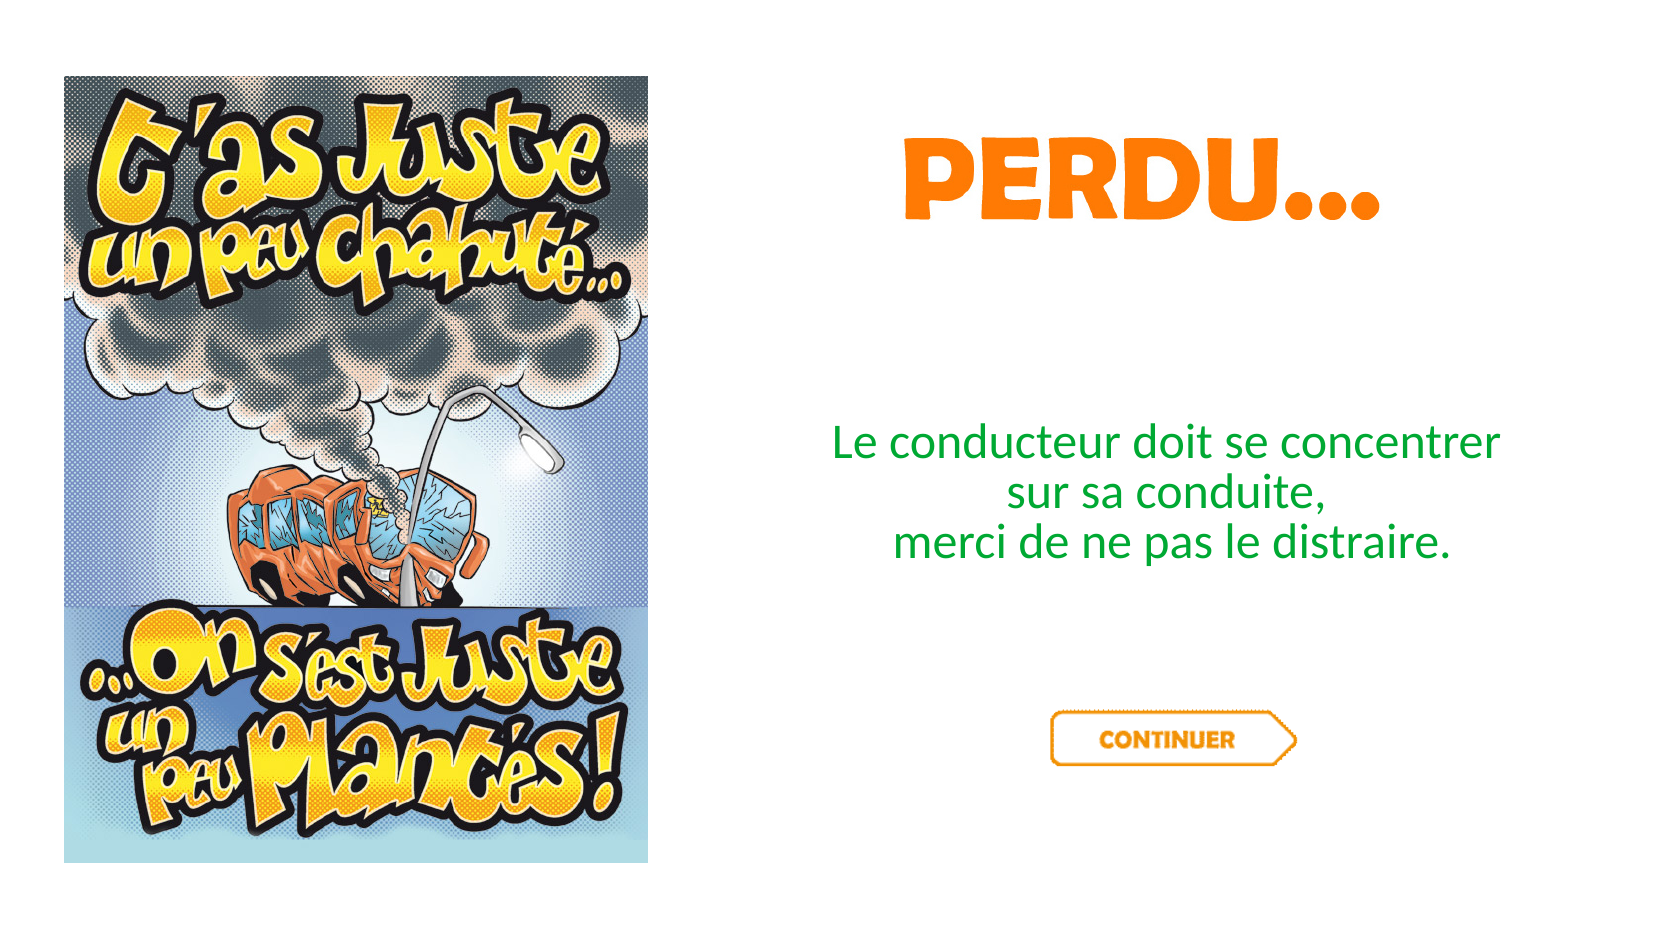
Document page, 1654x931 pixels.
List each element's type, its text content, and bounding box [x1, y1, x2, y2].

text_box Le conducteur doit se concentrer sur sa conduite, merci de ne pas le distraire. [720, 413, 1625, 650]
picture [64, 76, 648, 863]
picture [1049, 708, 1300, 769]
picture [874, 88, 1420, 254]
